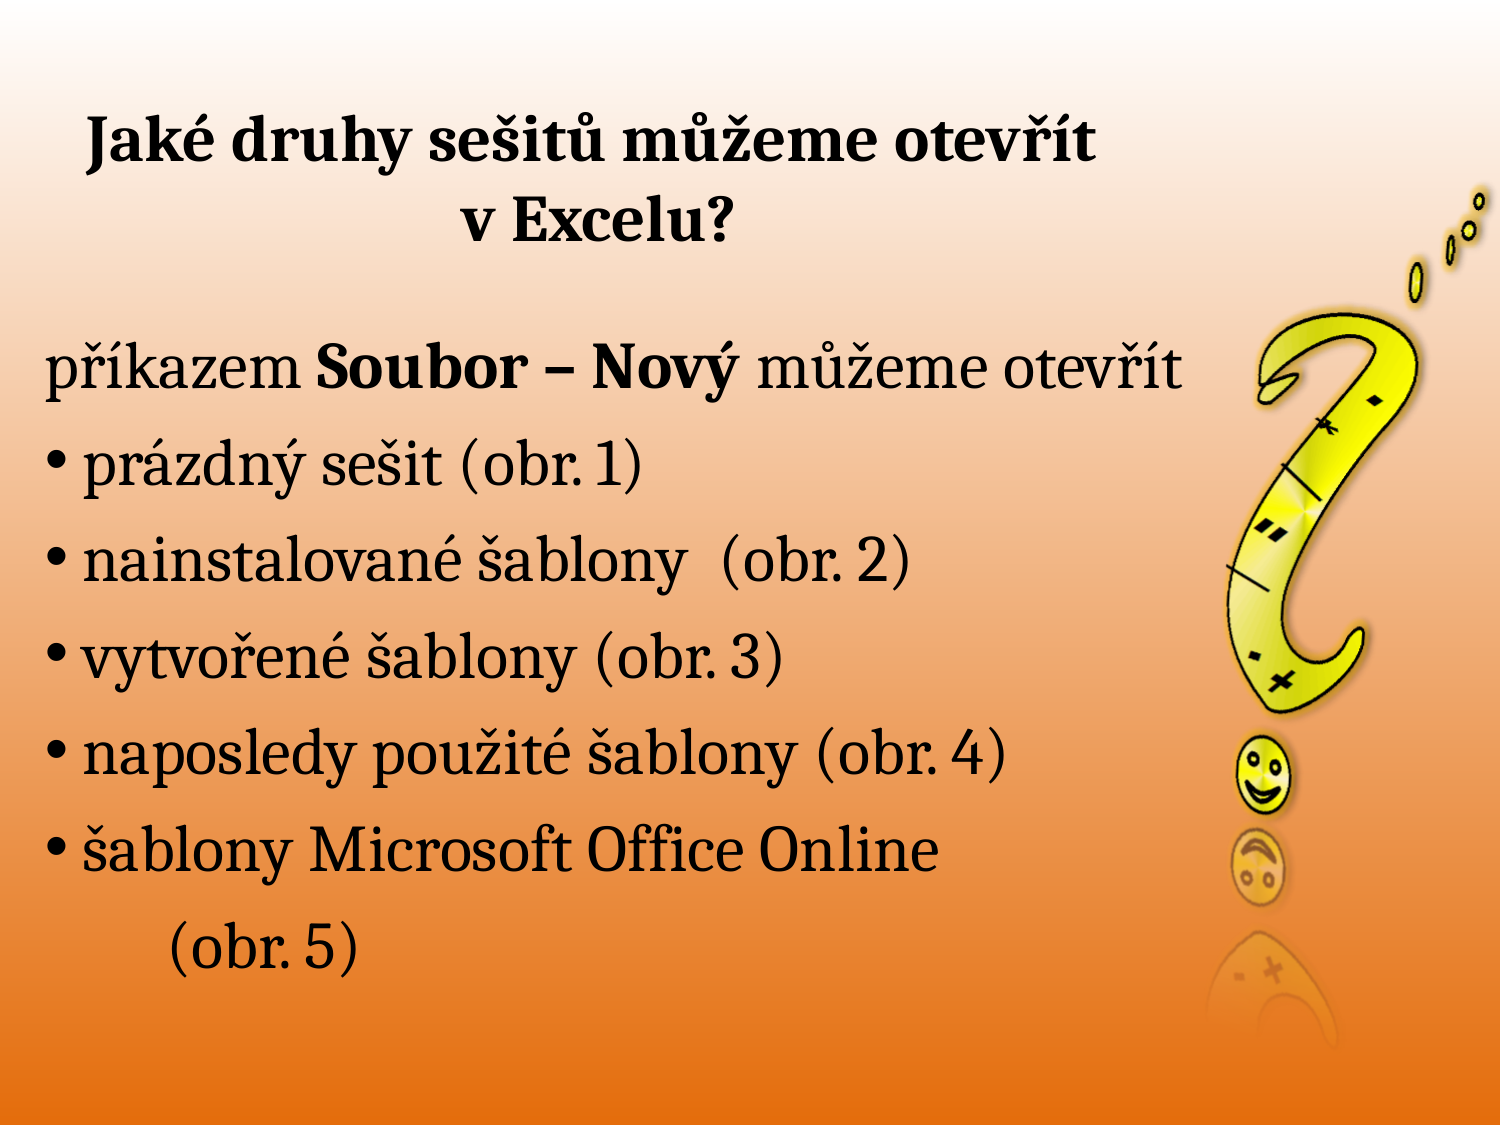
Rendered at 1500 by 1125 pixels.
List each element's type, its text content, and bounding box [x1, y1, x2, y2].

text_box příkazem Soubor – Nový můžeme otevřít prázdný sešit (obr. 1) nainstalované šablony (obr. 2) vytvořené šablony (obr. 3) naposledy použité šablony (obr. 4) šablony Microsoft Office Online (obr. 5) [1, 314, 1200, 1125]
picture [1171, 160, 1500, 1125]
title Jaké druhy sešitů můžeme otevřít v Excelu? [0, 54, 1199, 296]
